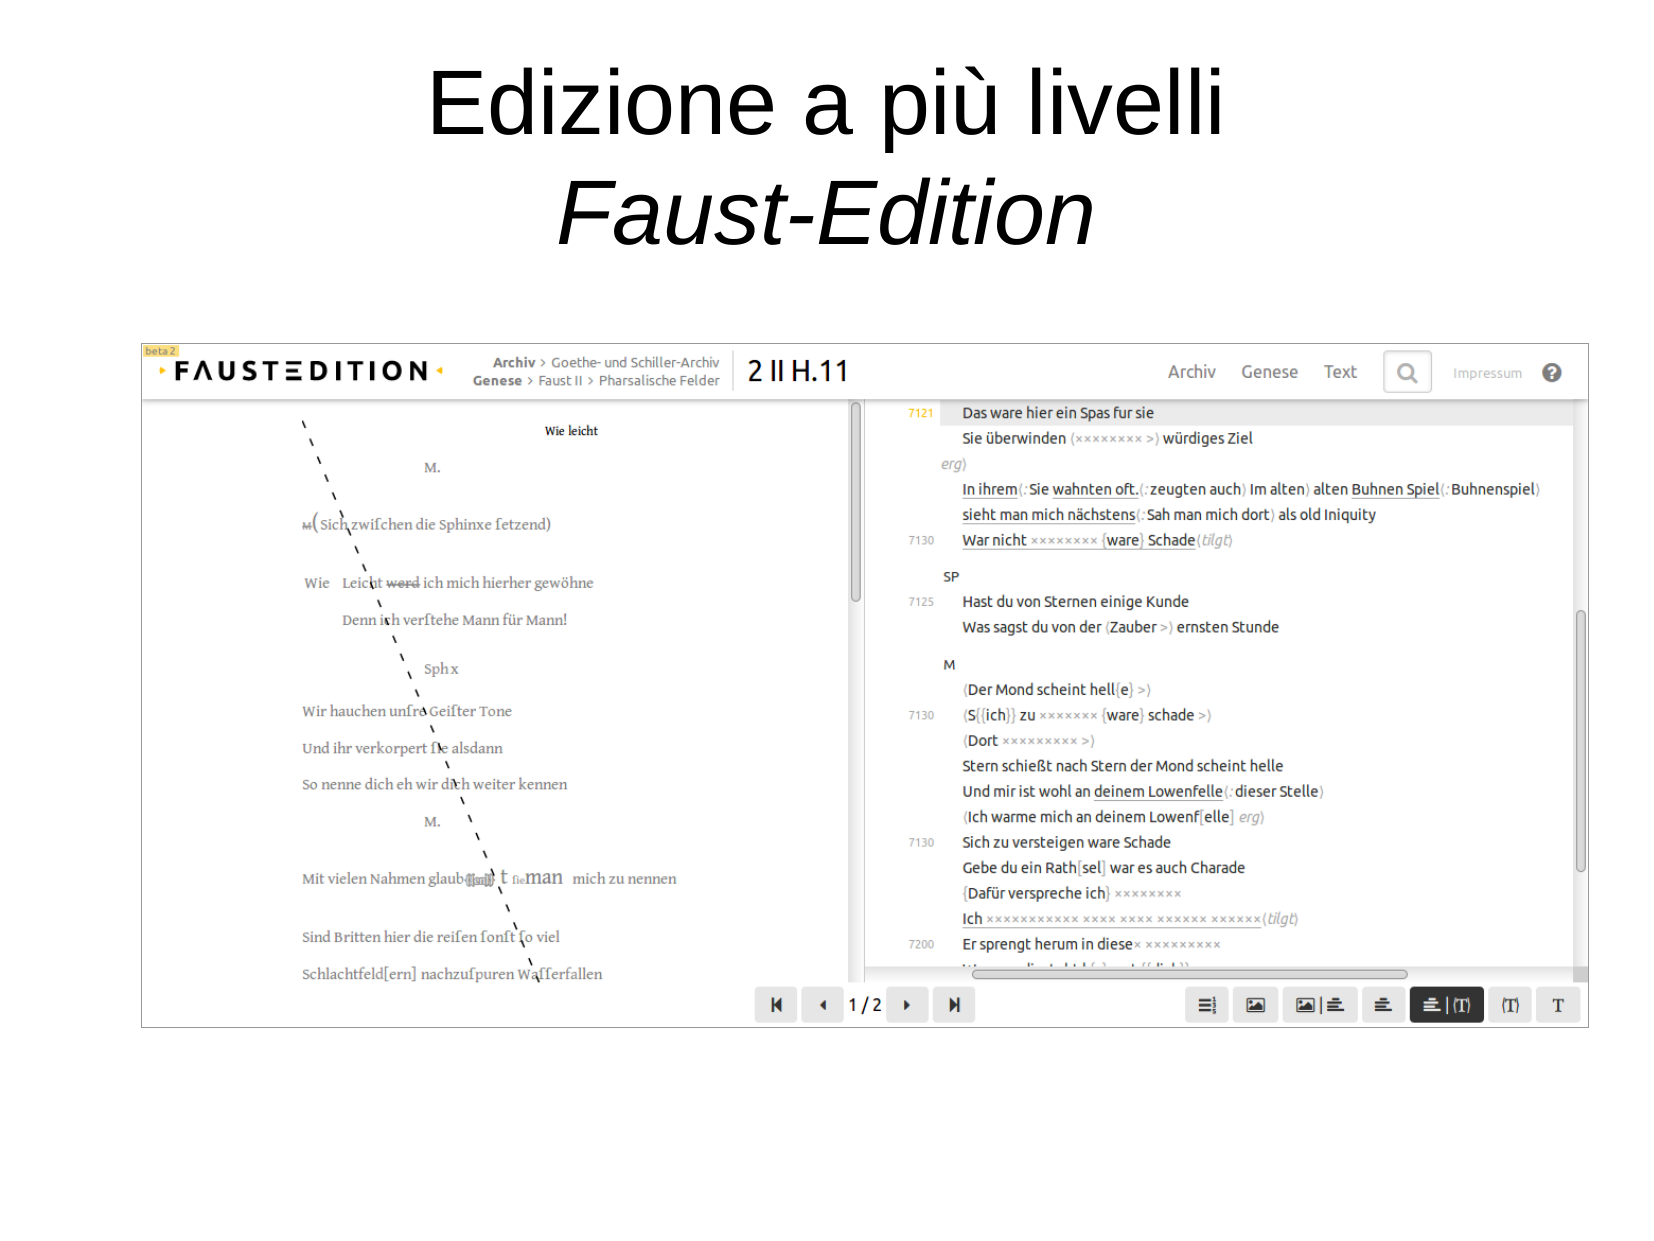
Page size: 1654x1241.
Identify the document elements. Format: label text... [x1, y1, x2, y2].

text_box Edizione a più livelli Faust-Edition [82, 49, 1571, 257]
picture [141, 343, 1589, 1028]
